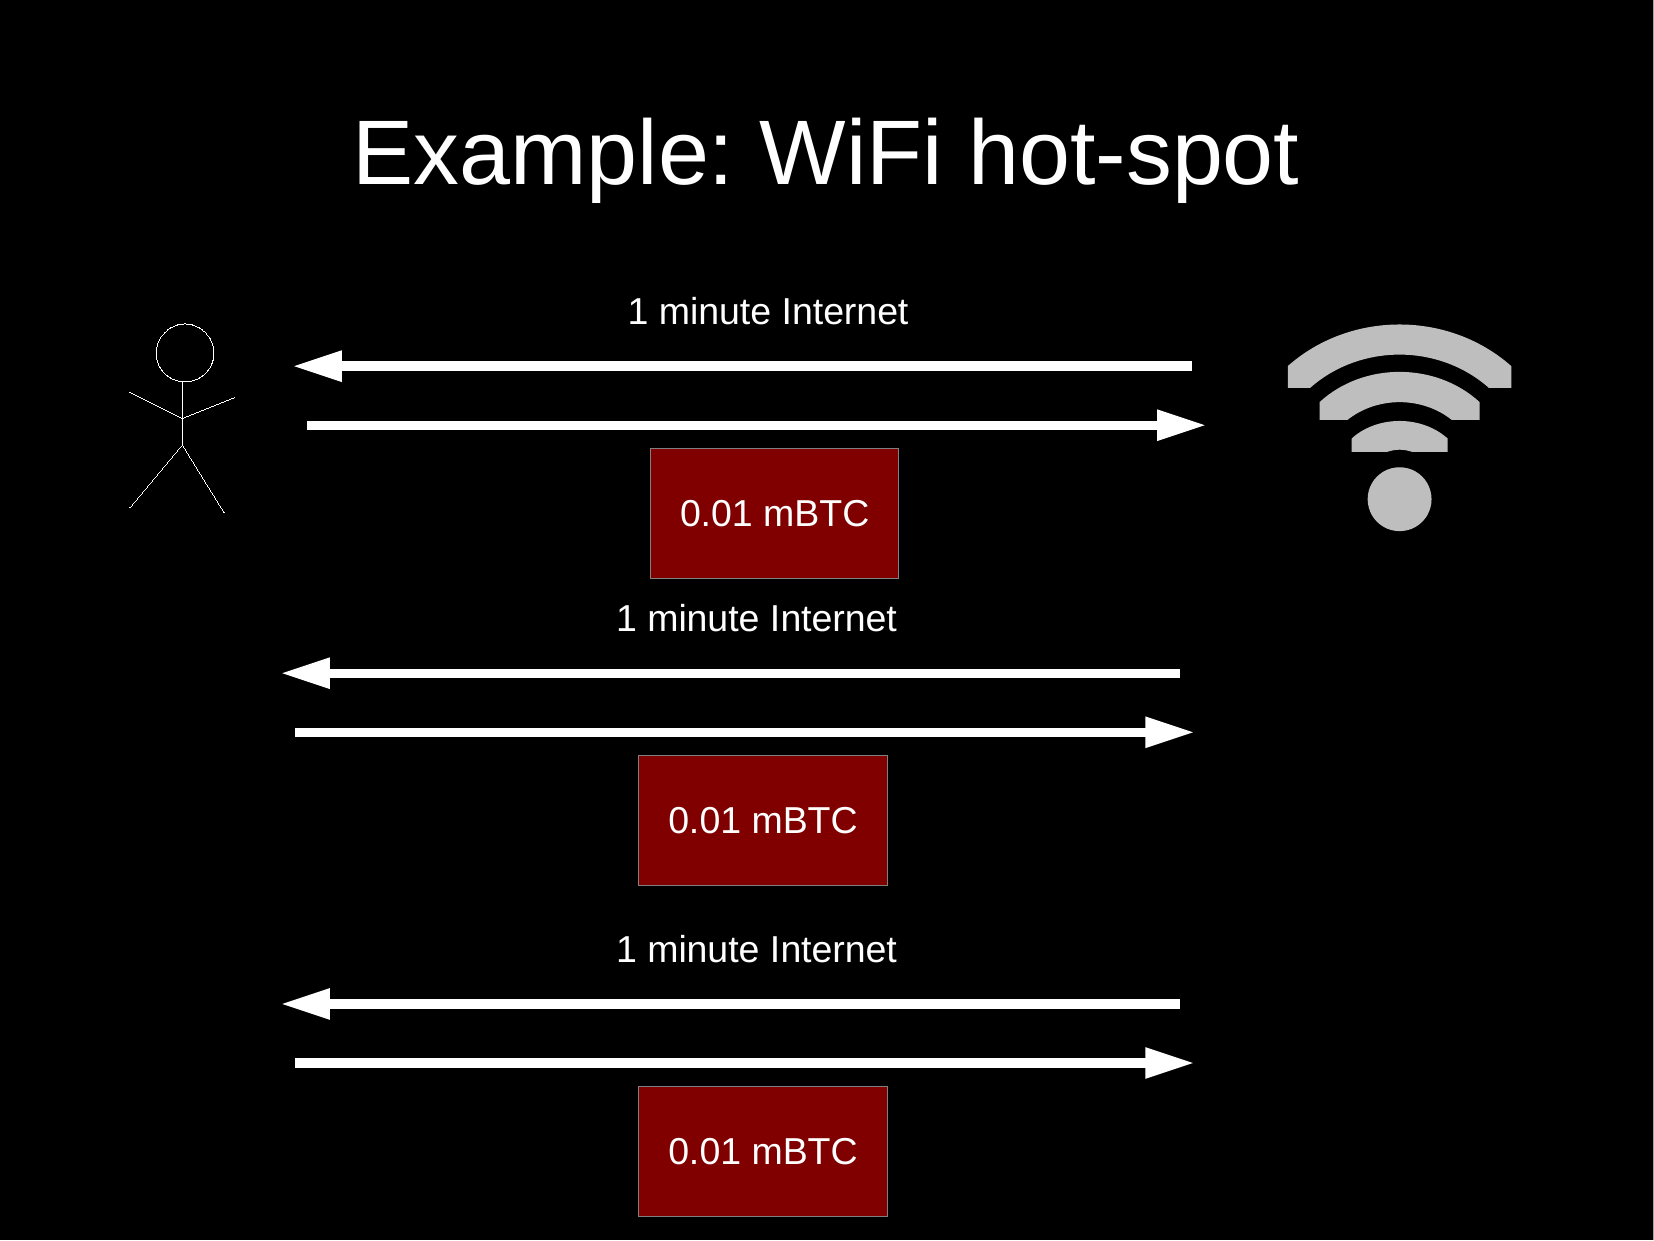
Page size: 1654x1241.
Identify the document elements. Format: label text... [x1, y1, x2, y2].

text_box 1 minute Internet [612, 283, 924, 341]
text_box 1 minute Internet [601, 590, 912, 648]
text_box 0.01 mBTC [638, 755, 888, 886]
picture [1263, 283, 1536, 556]
text_box 0.01 mBTC [650, 448, 899, 579]
title Example: WiFi hot-spot [82, 49, 1571, 257]
text_box 0.01 mBTC [638, 1086, 888, 1217]
text_box 1 minute Internet [601, 921, 912, 979]
